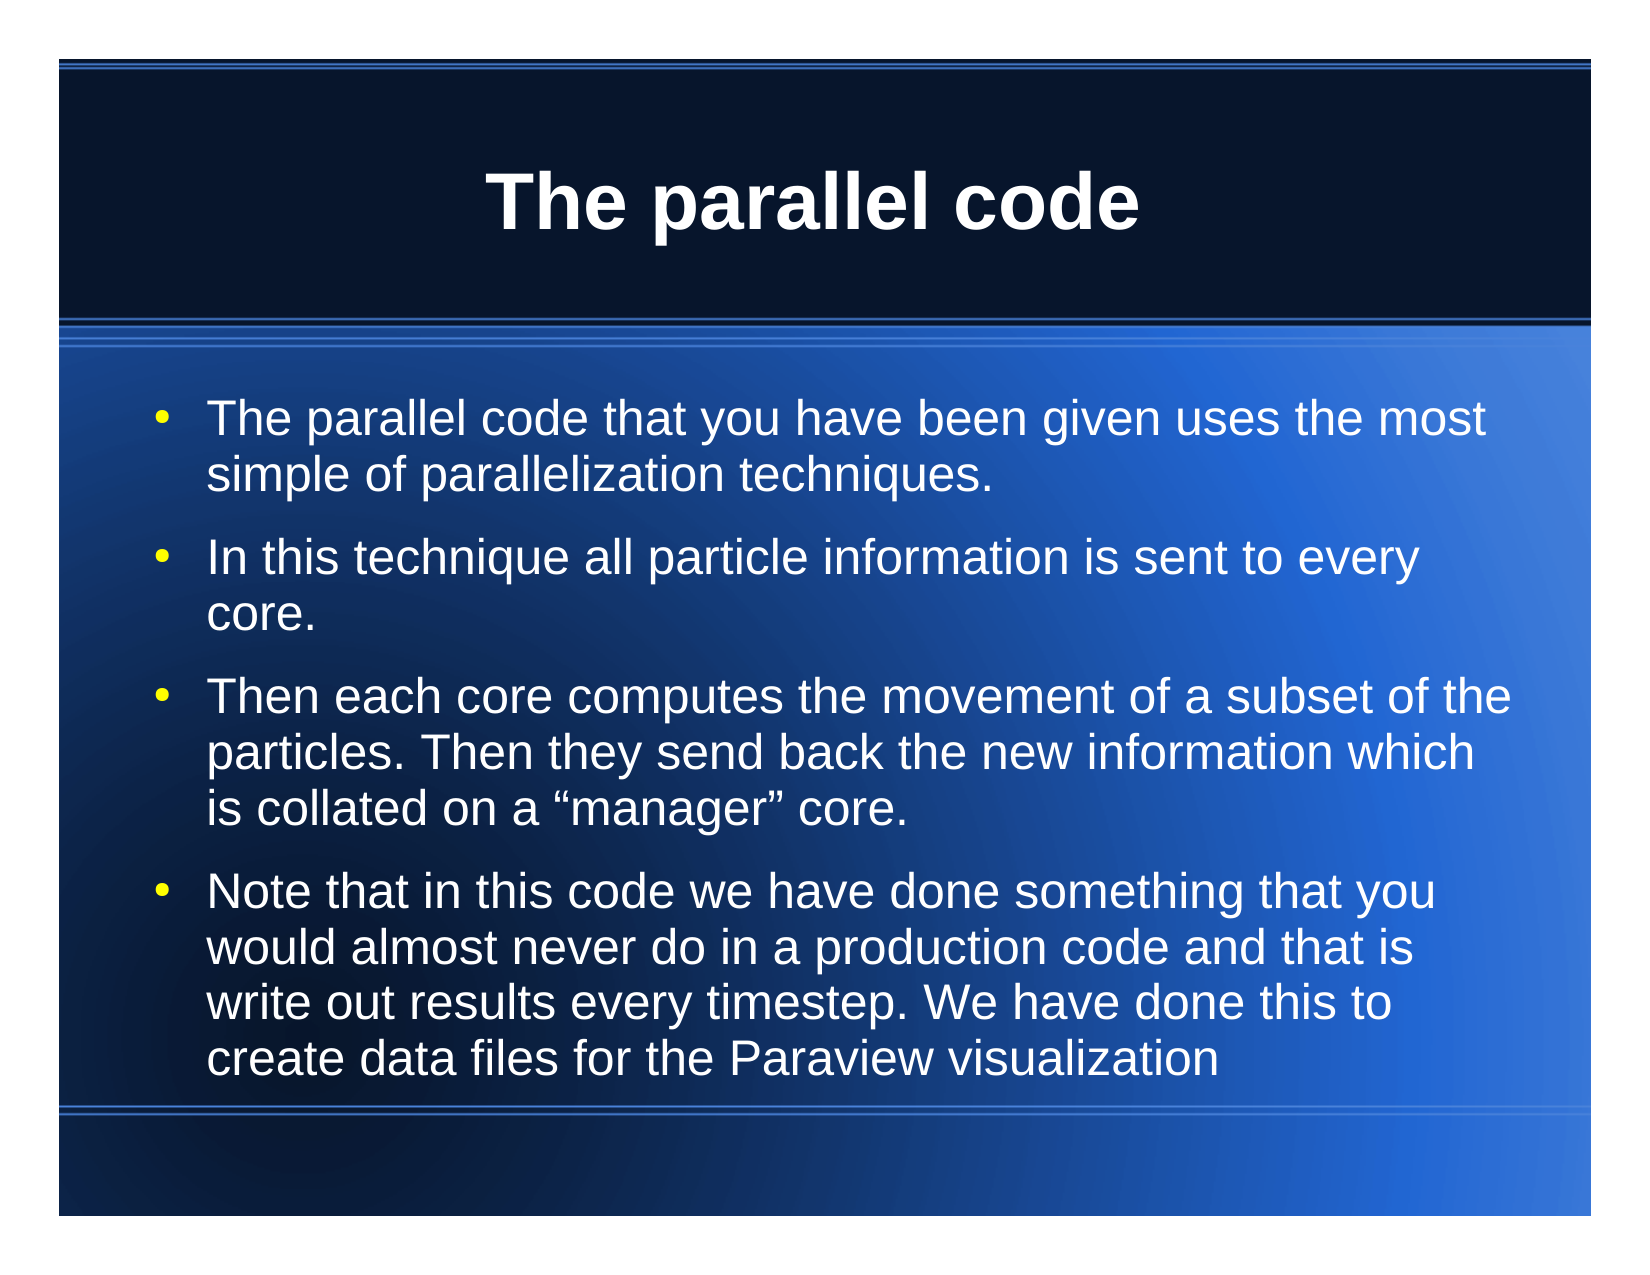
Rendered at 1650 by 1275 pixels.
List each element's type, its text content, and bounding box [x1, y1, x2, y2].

picture [59, 59, 1591, 1216]
title The parallel code [135, 105, 1515, 299]
list The parallel code that you have been given uses the most simple of parallelization techniques. In this technique all particle information is sent to every core. Then each core computes the movement of a subset of the particles. Then they send back the new information which is collated on a “manager” core. Note that in this code we have done something that you would almost never do in a production code and that is write out results every timestep. We have done this to create data files for the Paraview visualization [135, 390, 1515, 1154]
